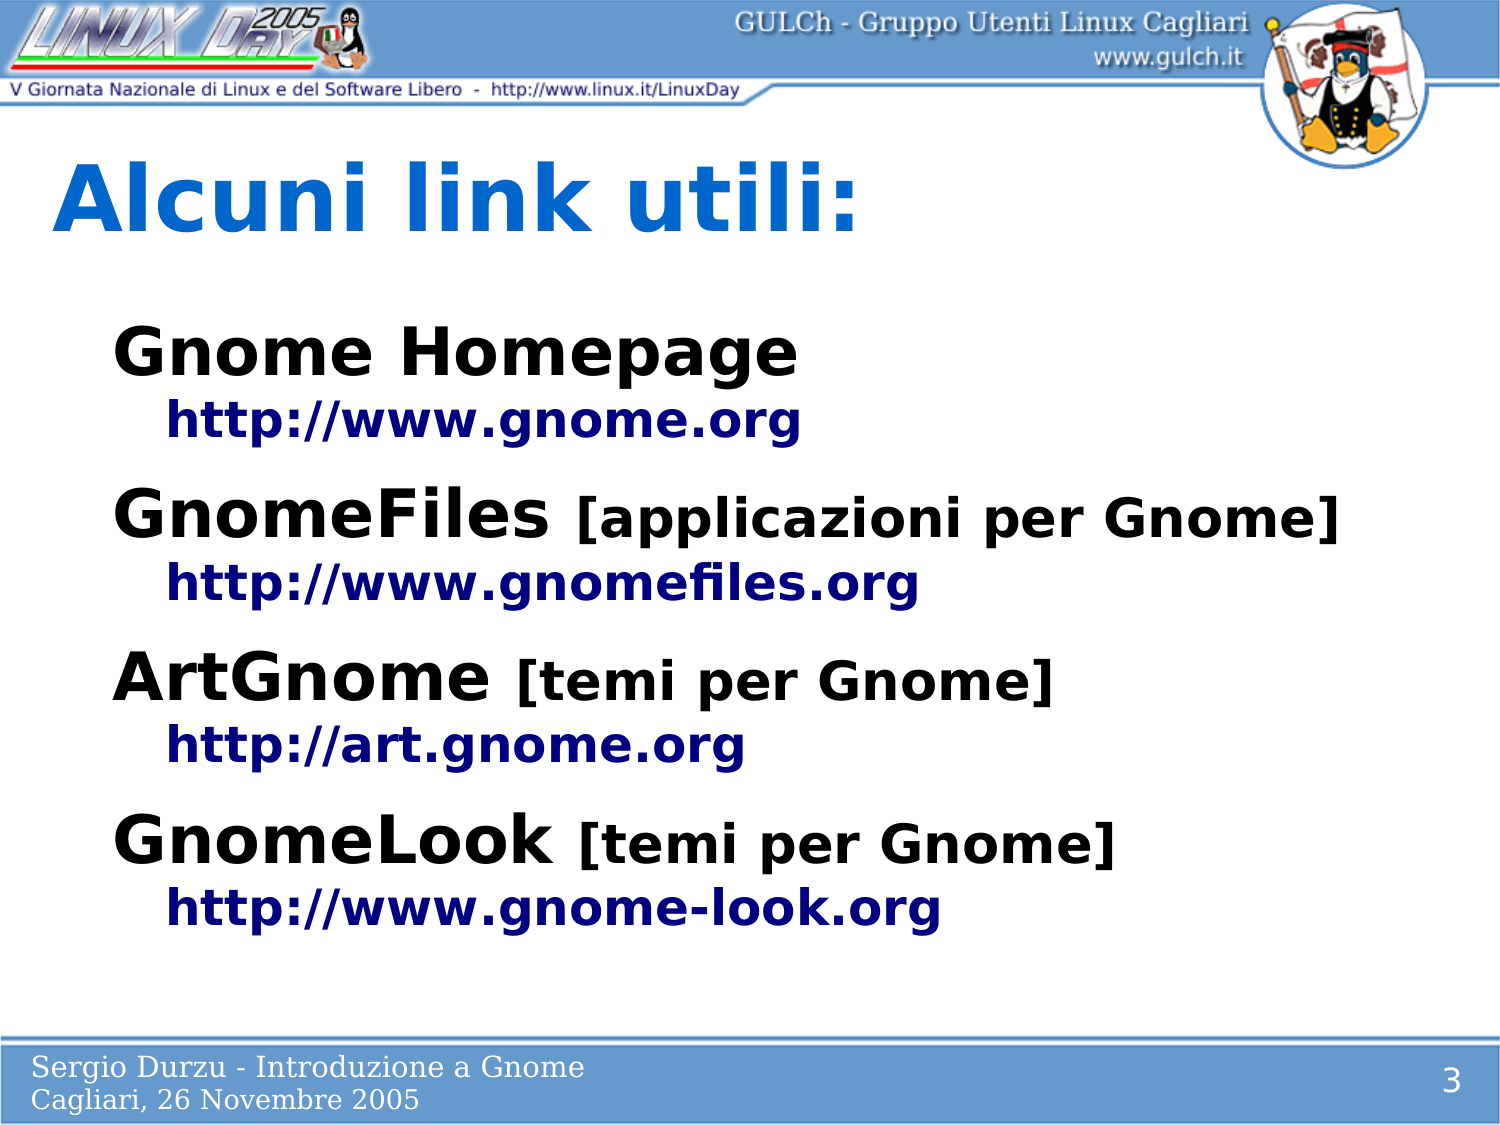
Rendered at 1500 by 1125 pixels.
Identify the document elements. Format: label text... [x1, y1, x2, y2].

text_box Alcuni link utili: [52, 146, 865, 254]
picture [0, 0, 1500, 1125]
text_box Gnome Homepage http://www.gnome.org GnomeFiles [applicazioni per Gnome] http://www.gnomefiles.org ArtGnome [temi per Gnome] http://art.gnome.org GnomeLook [temi per Gnome] http://www.gnome-look.org [112, 313, 1343, 938]
